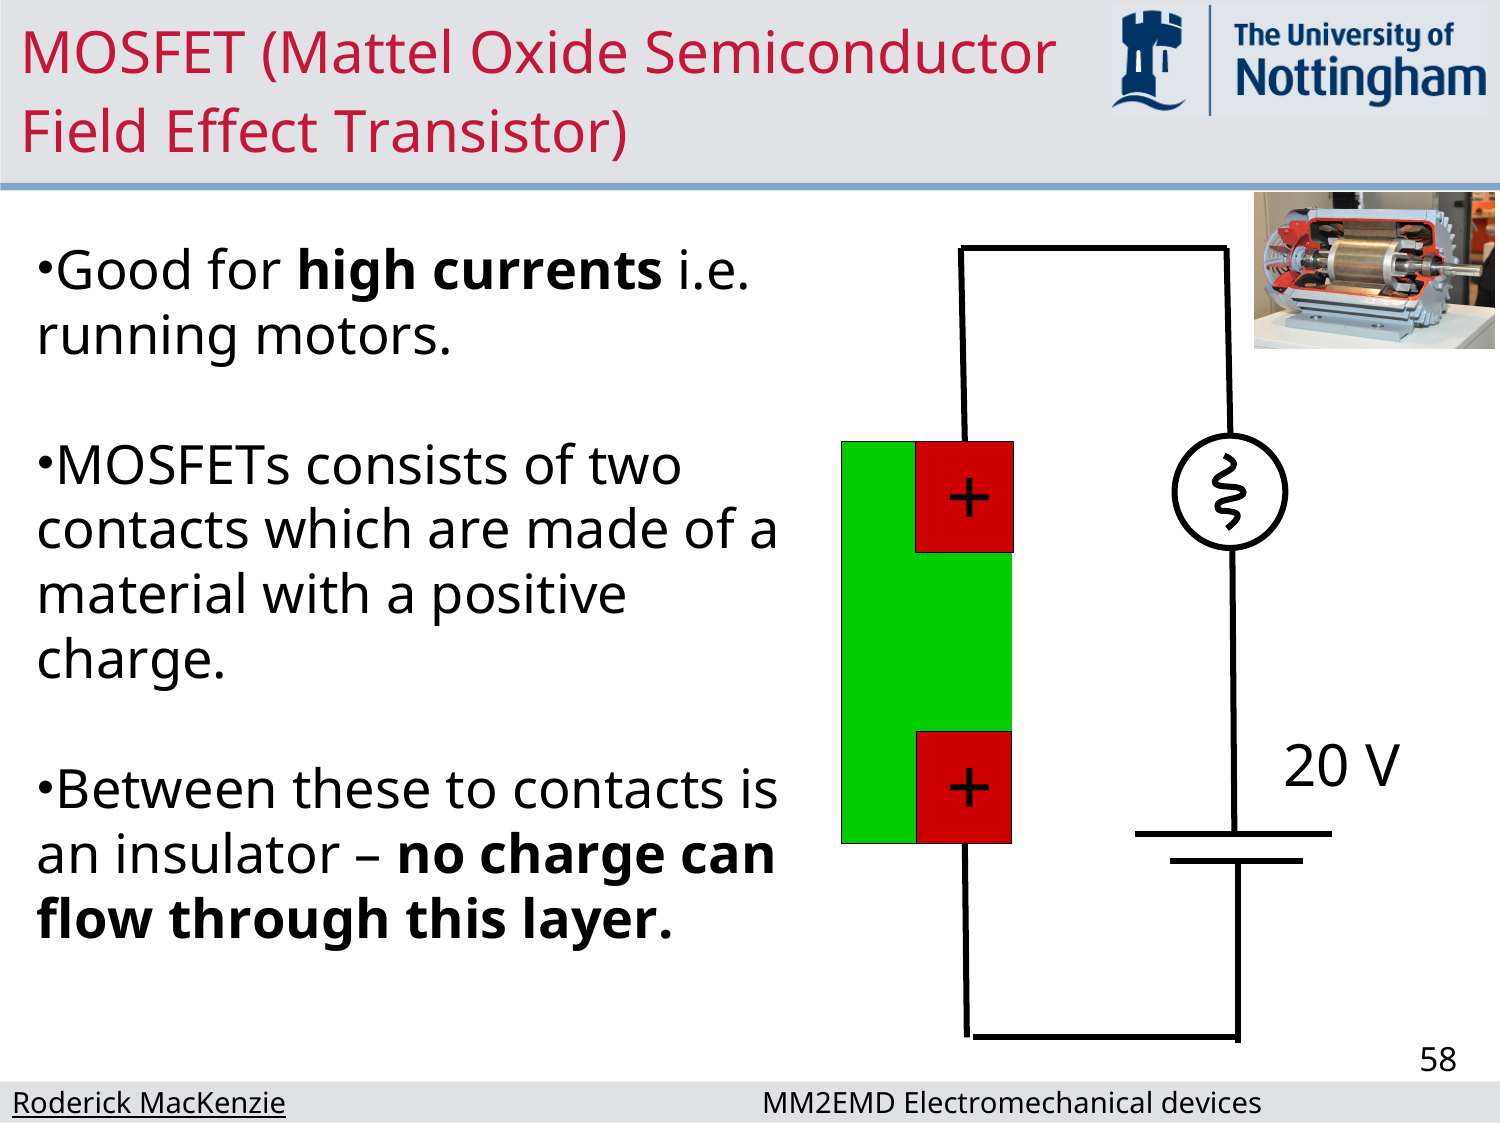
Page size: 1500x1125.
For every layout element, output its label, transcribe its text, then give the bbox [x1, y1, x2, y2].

text_box [841, 441, 1012, 844]
text_box Good for high currents i.e. running motors. MOSFETs consists of two contacts which are made of a material with a positive charge. Between these to contacts is an insulator – no charge can flow through this layer. [22, 227, 799, 1023]
picture [1254, 192, 1495, 349]
text_box + [915, 441, 1014, 553]
text_box 20 V [1248, 720, 1452, 876]
picture [1143, 4, 1487, 116]
title MOSFET (Mattel Oxide Semiconductor Field Effect Transistor) [6, 0, 1143, 200]
text_box <number> [1404, 1030, 1500, 1101]
text_box + [916, 731, 1012, 844]
